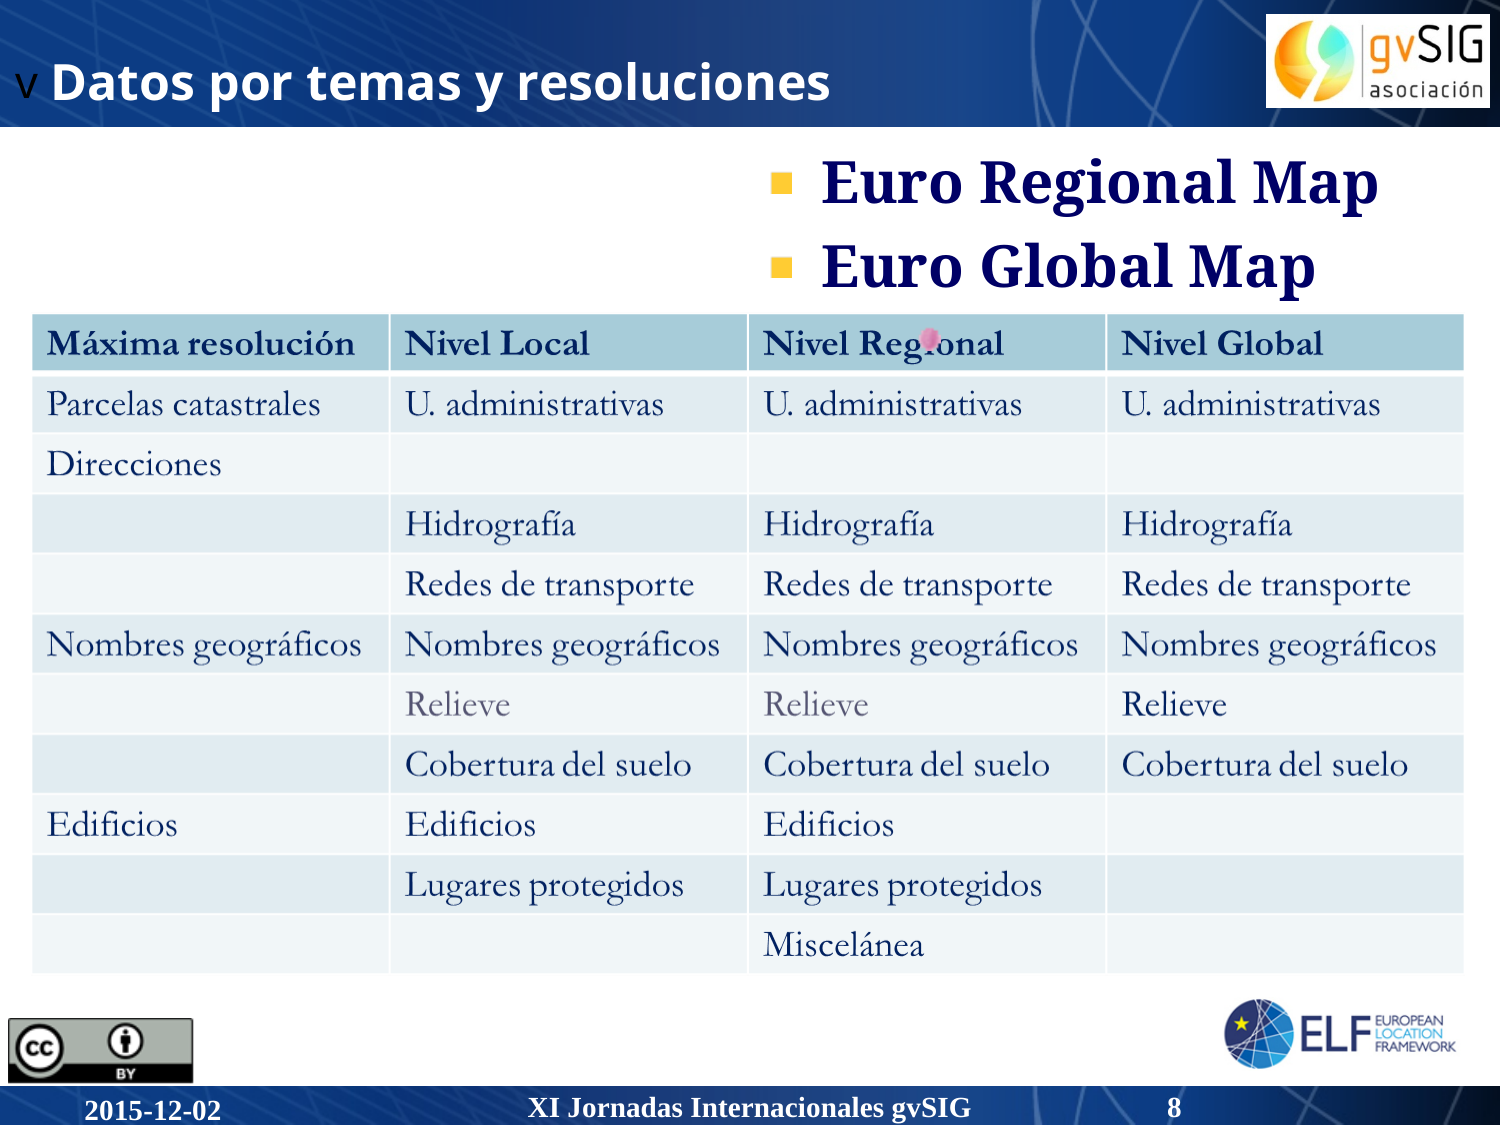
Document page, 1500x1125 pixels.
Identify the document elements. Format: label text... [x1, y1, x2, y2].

title Datos por temas y resoluciones [0, 43, 1276, 107]
text_box Euro Regional Map Euro Global Map [750, 137, 1465, 305]
picture [31, 308, 1465, 991]
